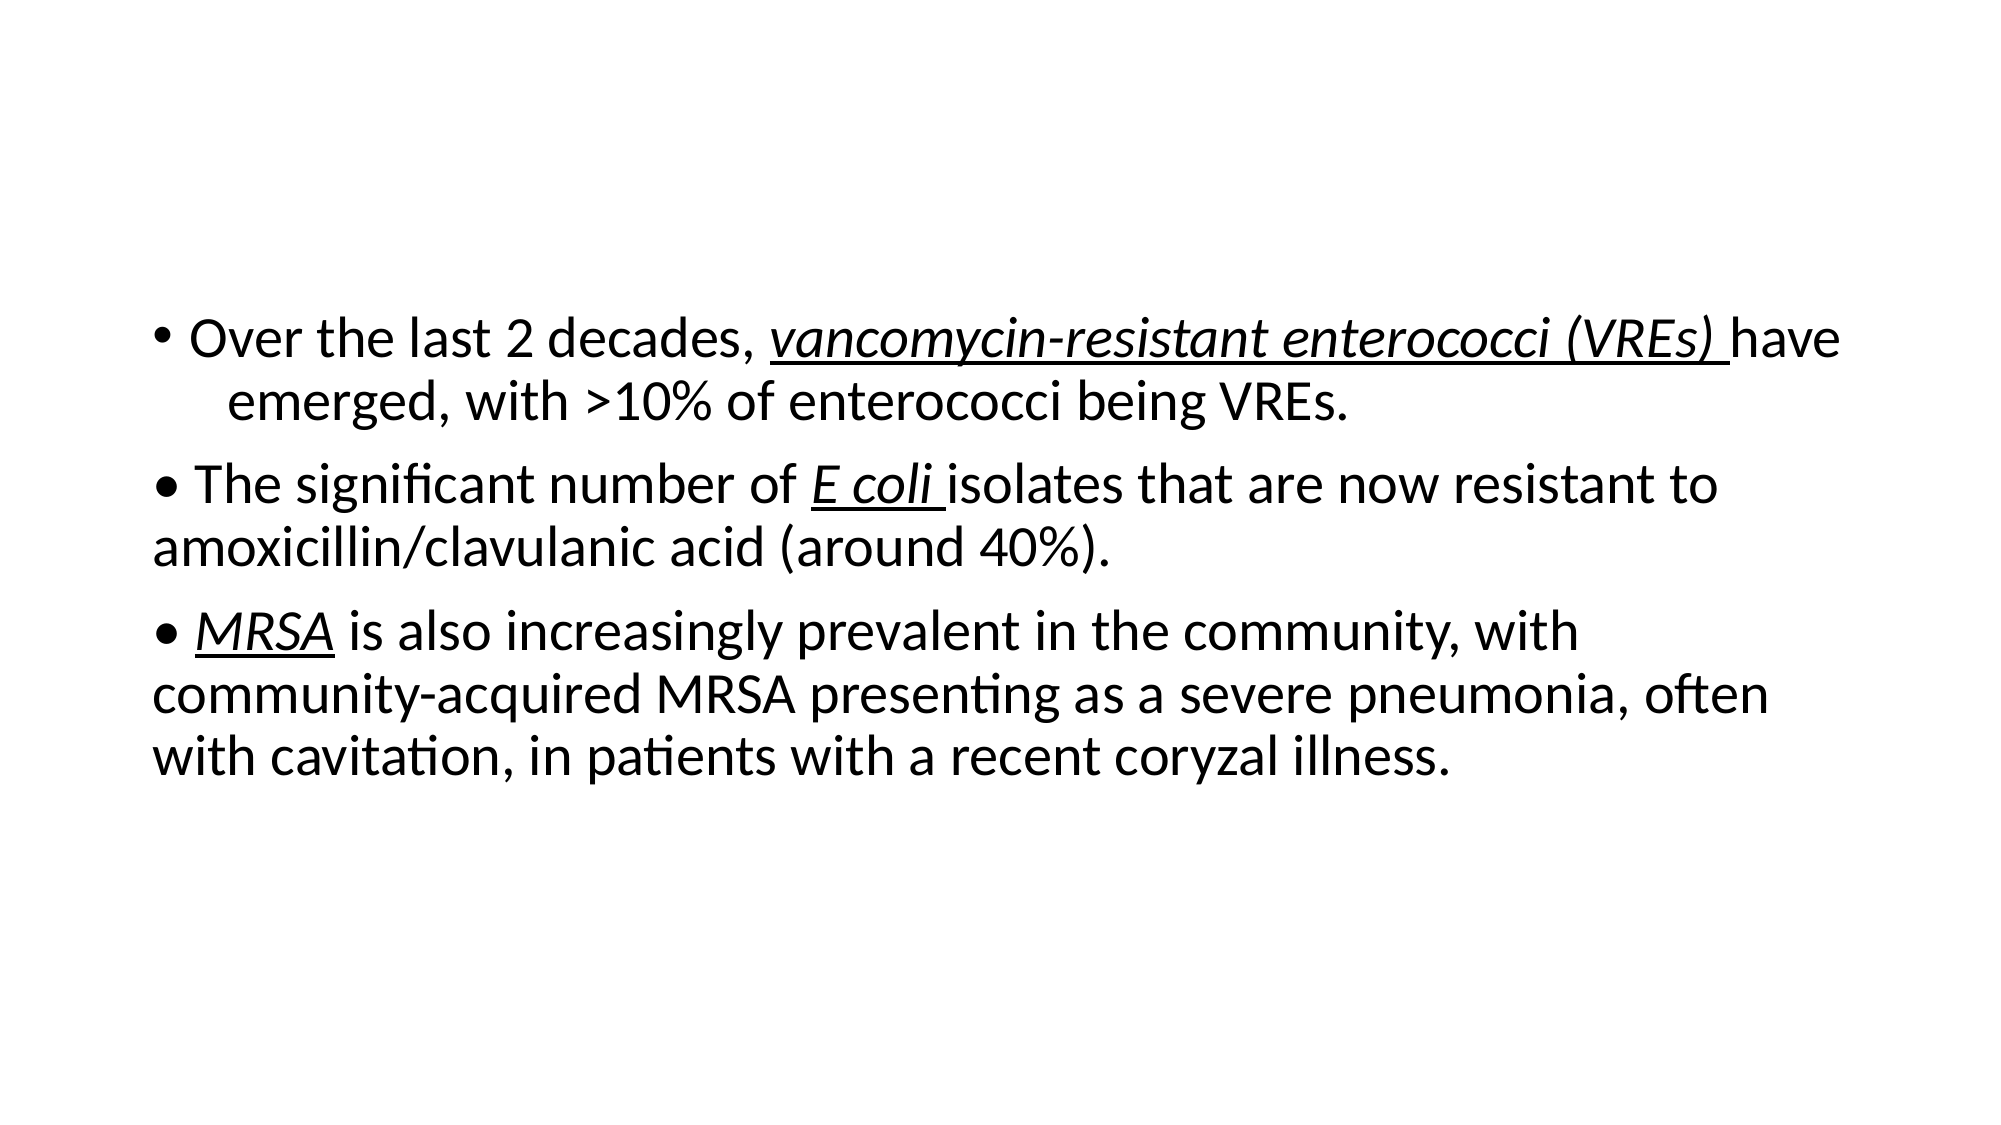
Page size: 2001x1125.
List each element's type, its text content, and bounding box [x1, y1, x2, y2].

list Over the last 2 decades, vancomycin-resistant enterococci (VREs) have emerged, with >10% of enterococci being VREs. • The significant number of E coli isolates that are now resistant to amoxicillin/clavulanic acid (around 40%). • MRSA is also increasingly prevalent in the community, with community-acquired MRSA presenting as a severe pneumonia, often with cavitation, in patients with a recent coryzal illness. [137, 299, 1863, 1014]
